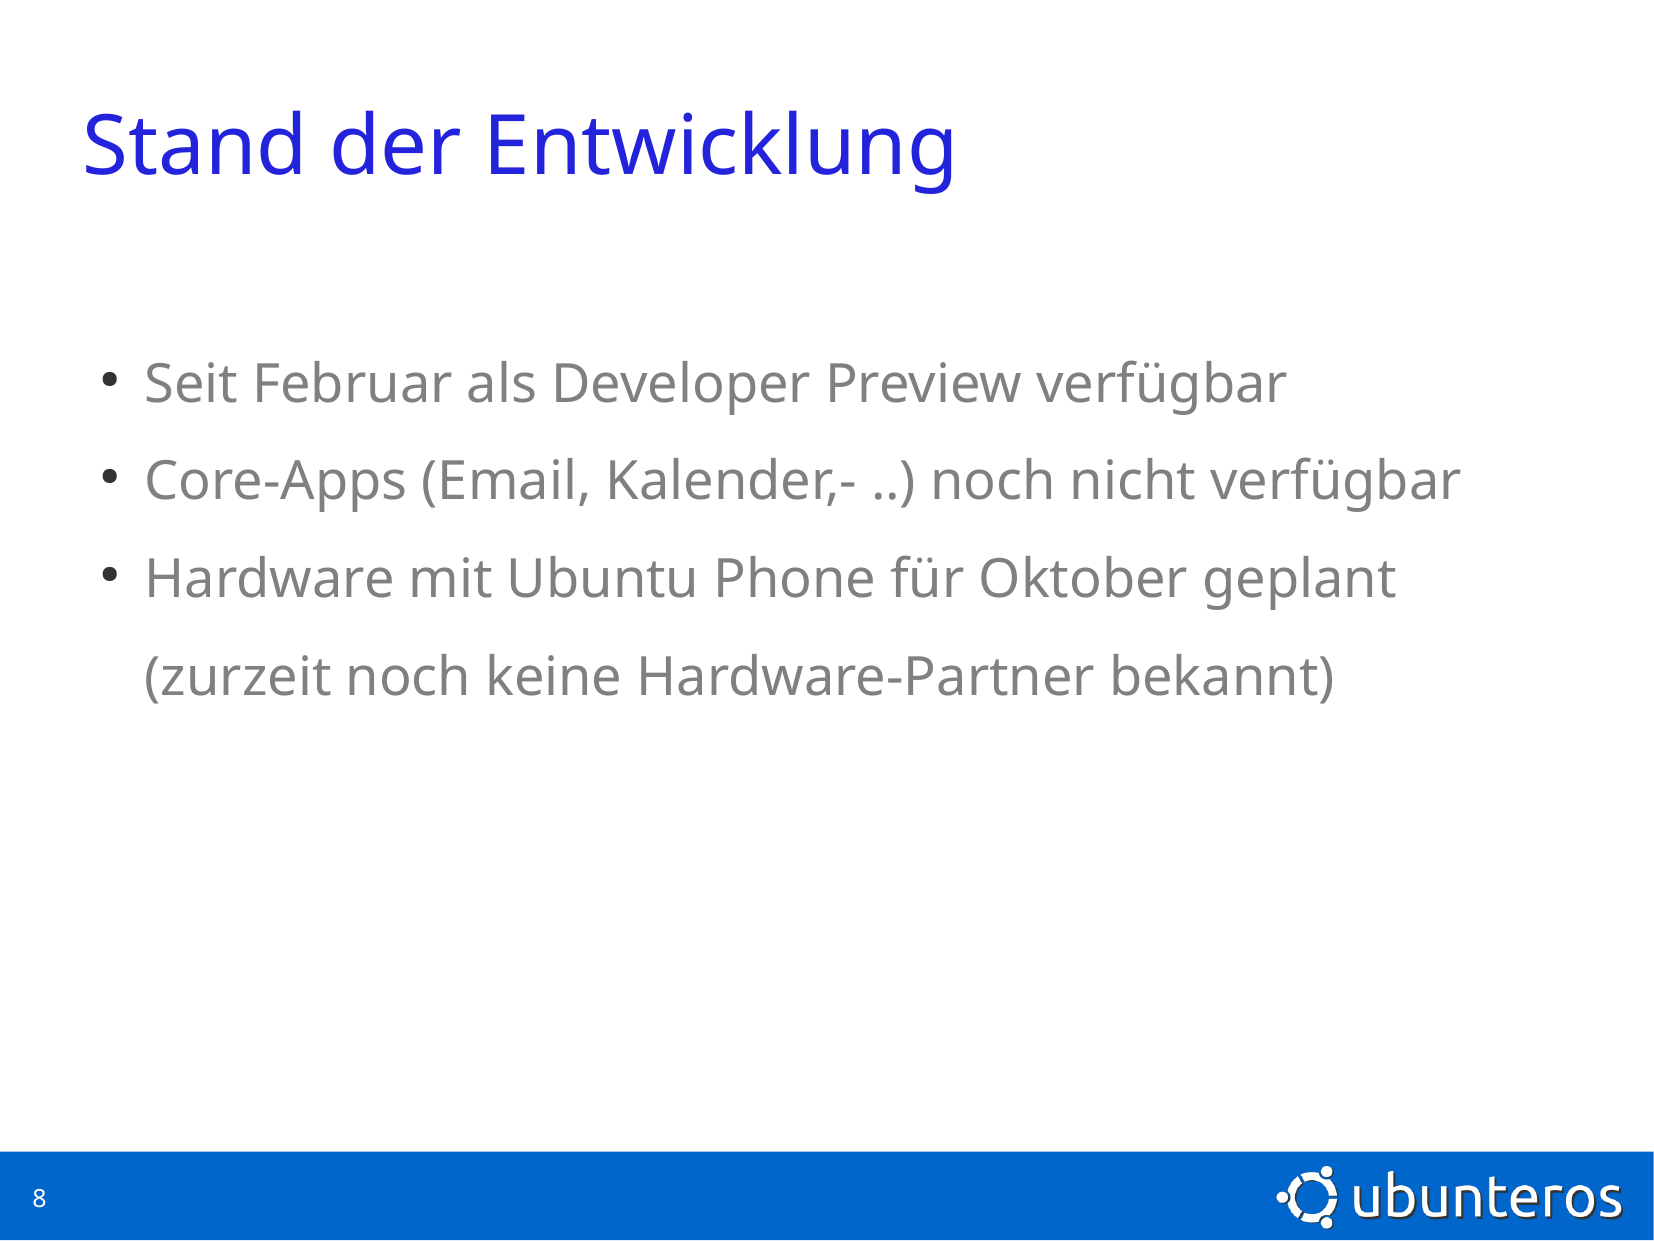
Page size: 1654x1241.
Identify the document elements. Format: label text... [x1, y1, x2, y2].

picture [1269, 1157, 1635, 1235]
title Stand der Entwicklung [82, 37, 1571, 245]
list Seit Februar als Developer Preview verfügbar Core-Apps (Email, Kalender,- ..) noch nicht verfügbar Hardware mit Ubuntu Phone für Oktober geplant (zurzeit noch keine Hardware-Partner bekannt) [91, 307, 1583, 1027]
